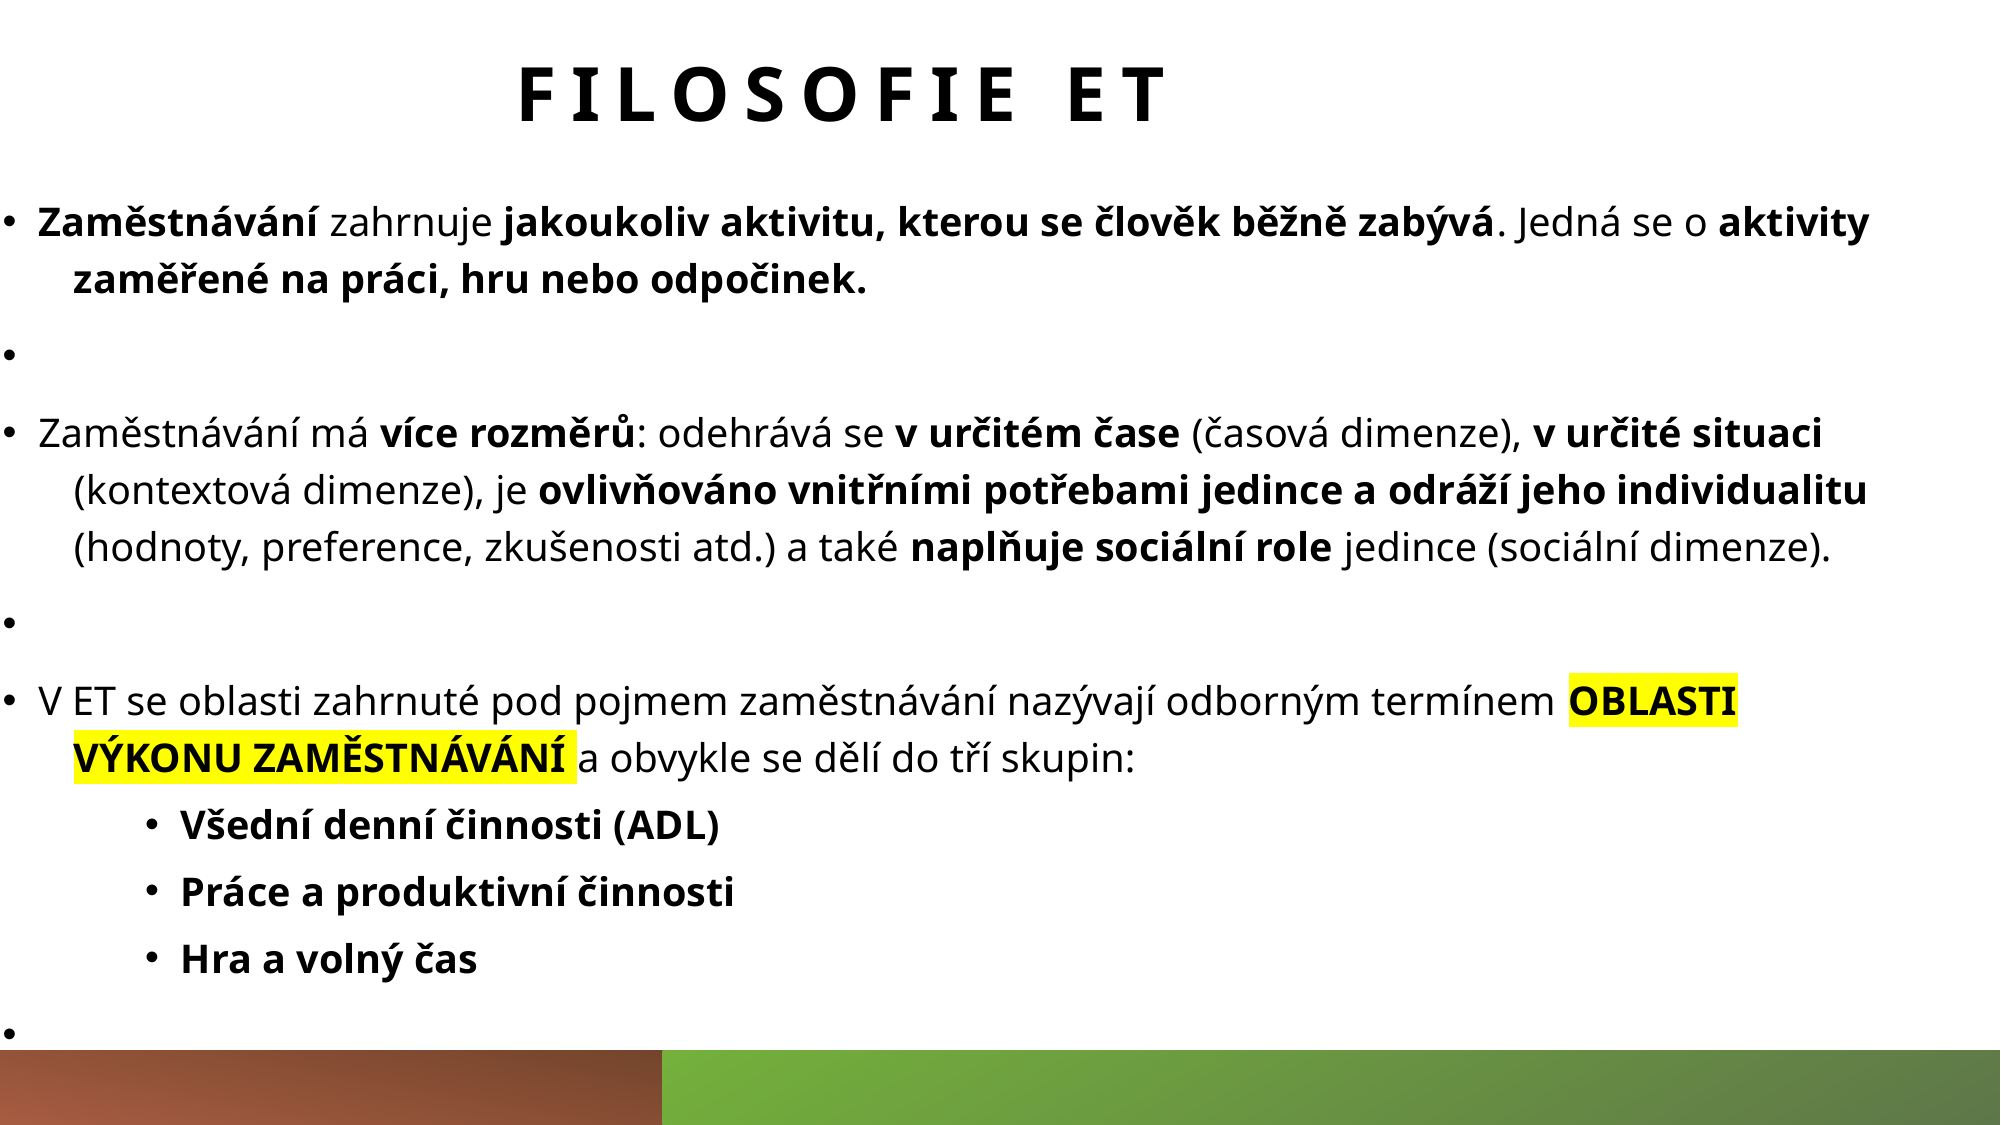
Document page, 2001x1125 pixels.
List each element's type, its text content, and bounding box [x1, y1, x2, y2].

title Filosofie et [0, 7, 1681, 137]
list Zaměstnávání zahrnuje jakoukoliv aktivitu, kterou se člověk běžně zabývá. Jedná se o aktivity zaměřené na práci, hru nebo odpočinek. Zaměstnávání má více rozměrů: odehrává se v určitém čase (časová dimenze), v určité situaci (kontextová dimenze), je ovlivňováno vnitřními potřebami jedince a odráží jeho individualitu (hodnoty, preference, zkušenosti atd.) a také naplňuje sociální role jedince (sociální dimenze). V ET se oblasti zahrnuté pod pojmem zaměstnávání nazývají odborným termínem OBLASTI VÝKONU ZAMĚSTNÁVÁNÍ a obvykle se dělí do tří skupin: Všední denní činnosti (ADL) Práce a produktivní činnosti Hra a volný čas [2, 187, 1906, 997]
